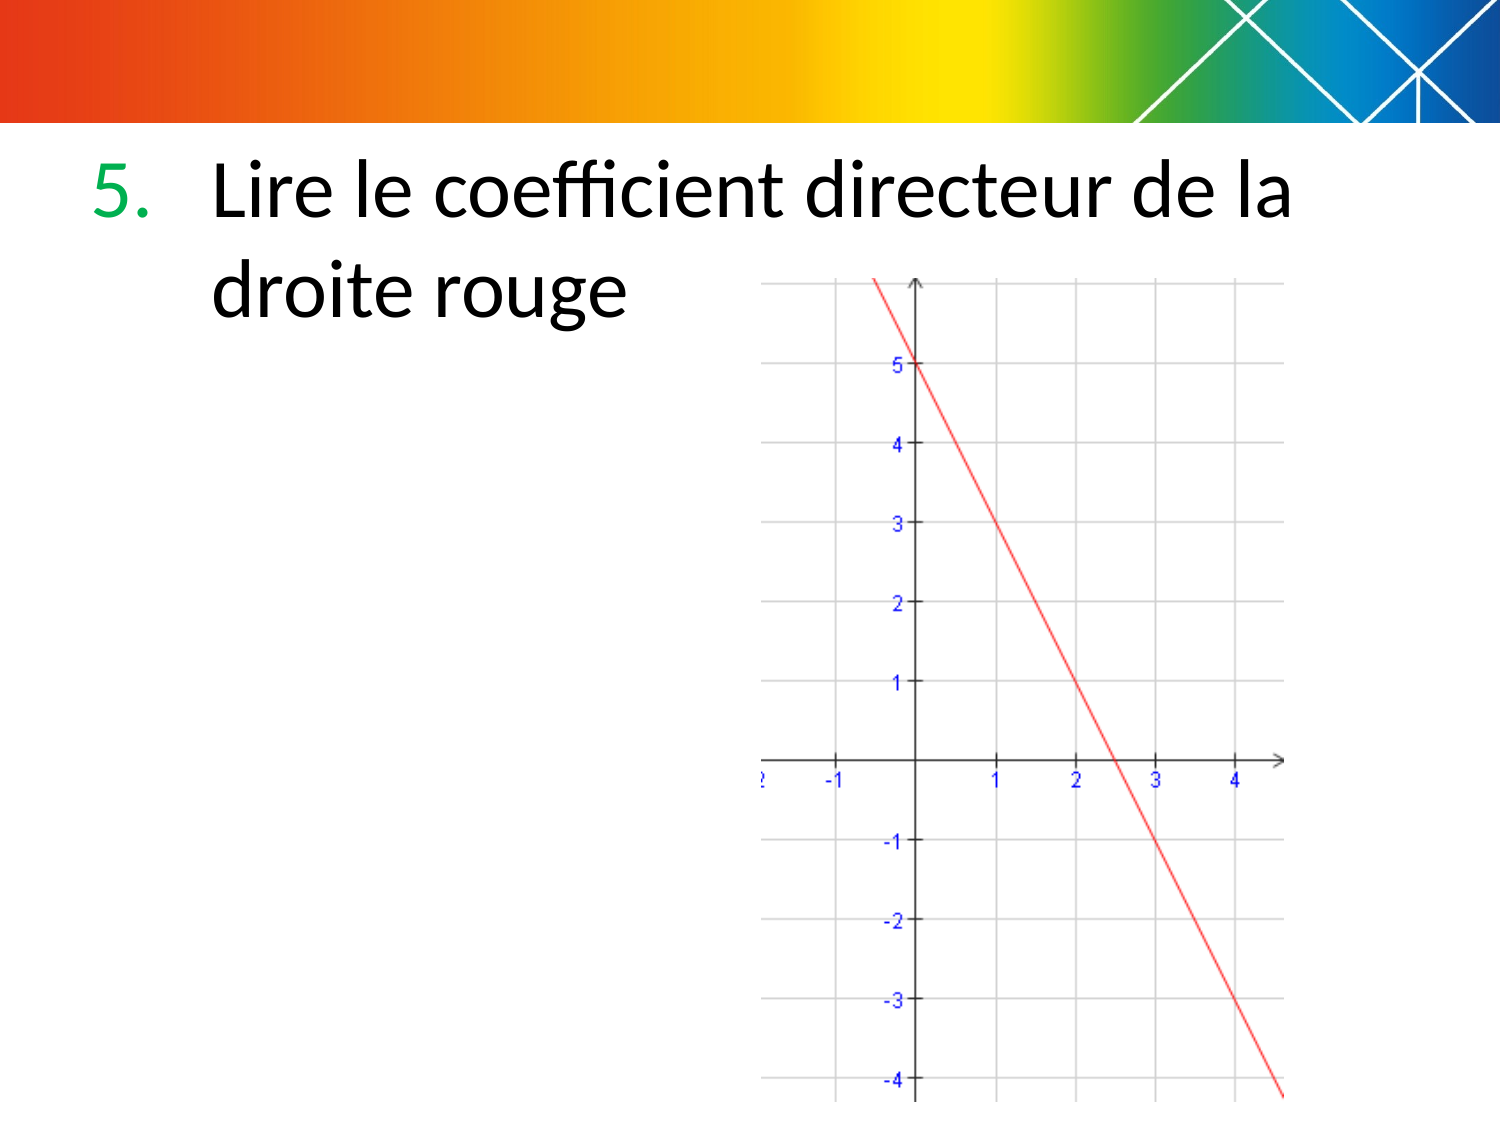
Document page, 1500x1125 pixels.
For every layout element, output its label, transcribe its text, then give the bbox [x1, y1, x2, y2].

title Lire le coefficient directeur de la droite rouge [75, 126, 1426, 342]
picture [0, 0, 1359, 123]
picture [761, 278, 1284, 1102]
picture [1340, 0, 1500, 123]
